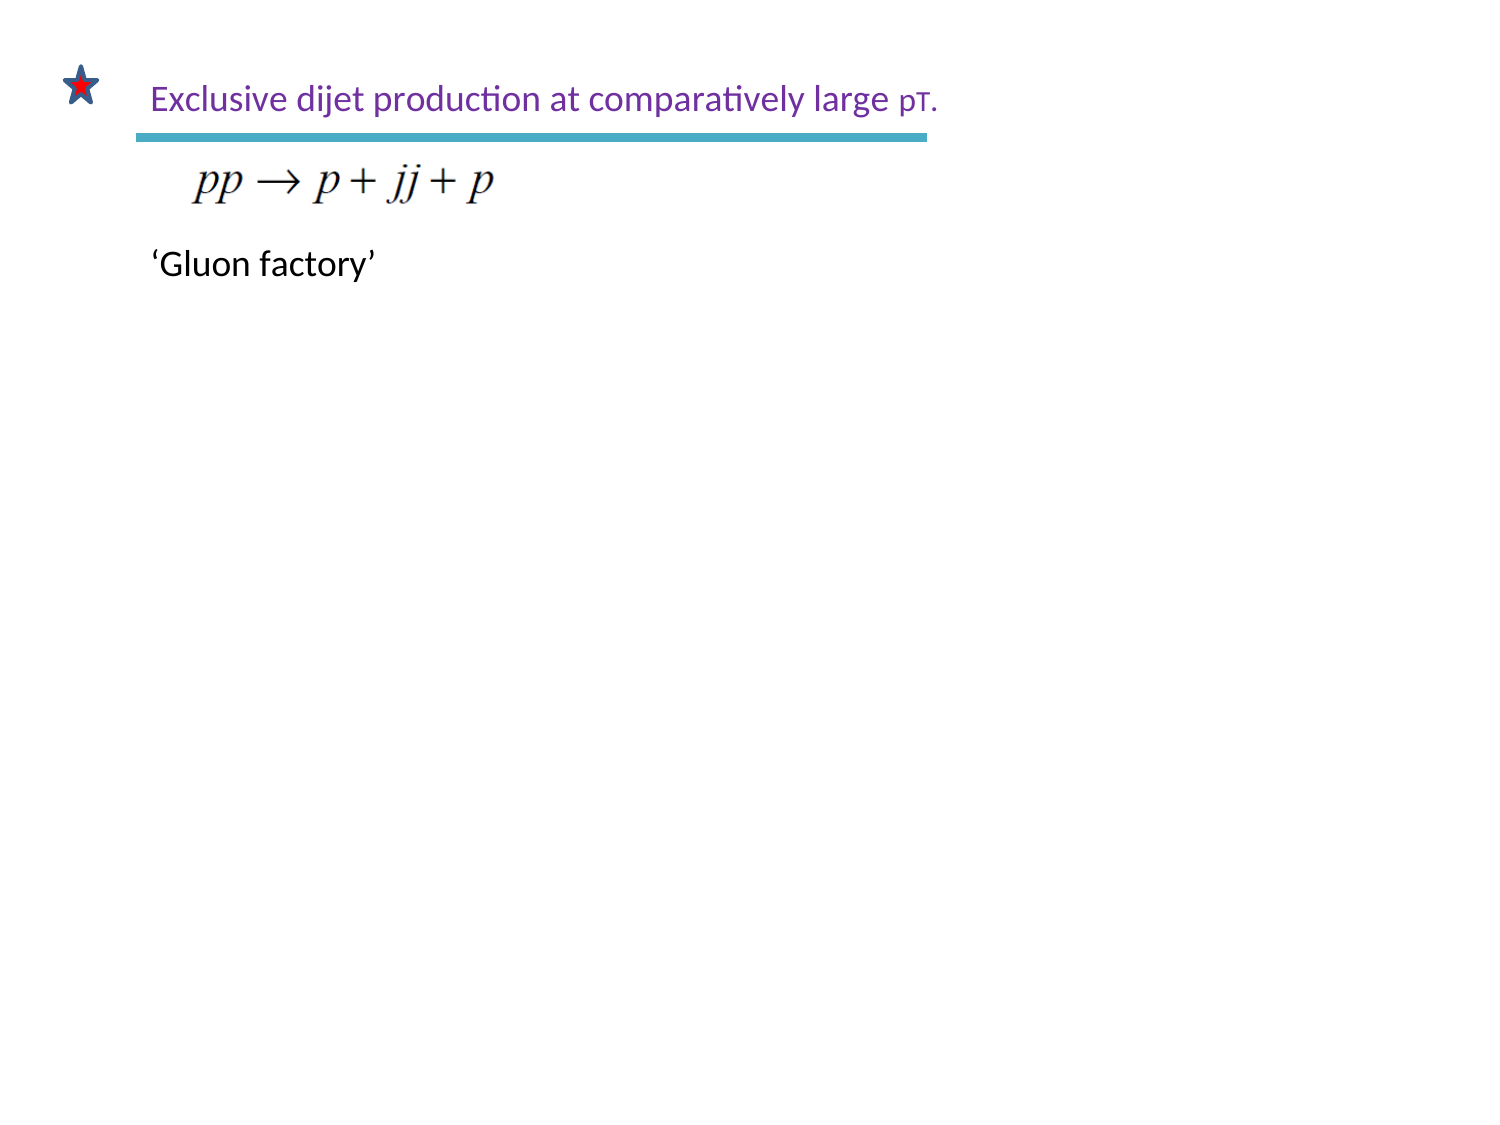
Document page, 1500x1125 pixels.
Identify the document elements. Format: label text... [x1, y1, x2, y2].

text_box Exclusive dijet production at comparatively large pT. ‘Gluon factory’ [135, 66, 1317, 337]
text_box [64, 66, 98, 103]
picture [171, 152, 550, 221]
